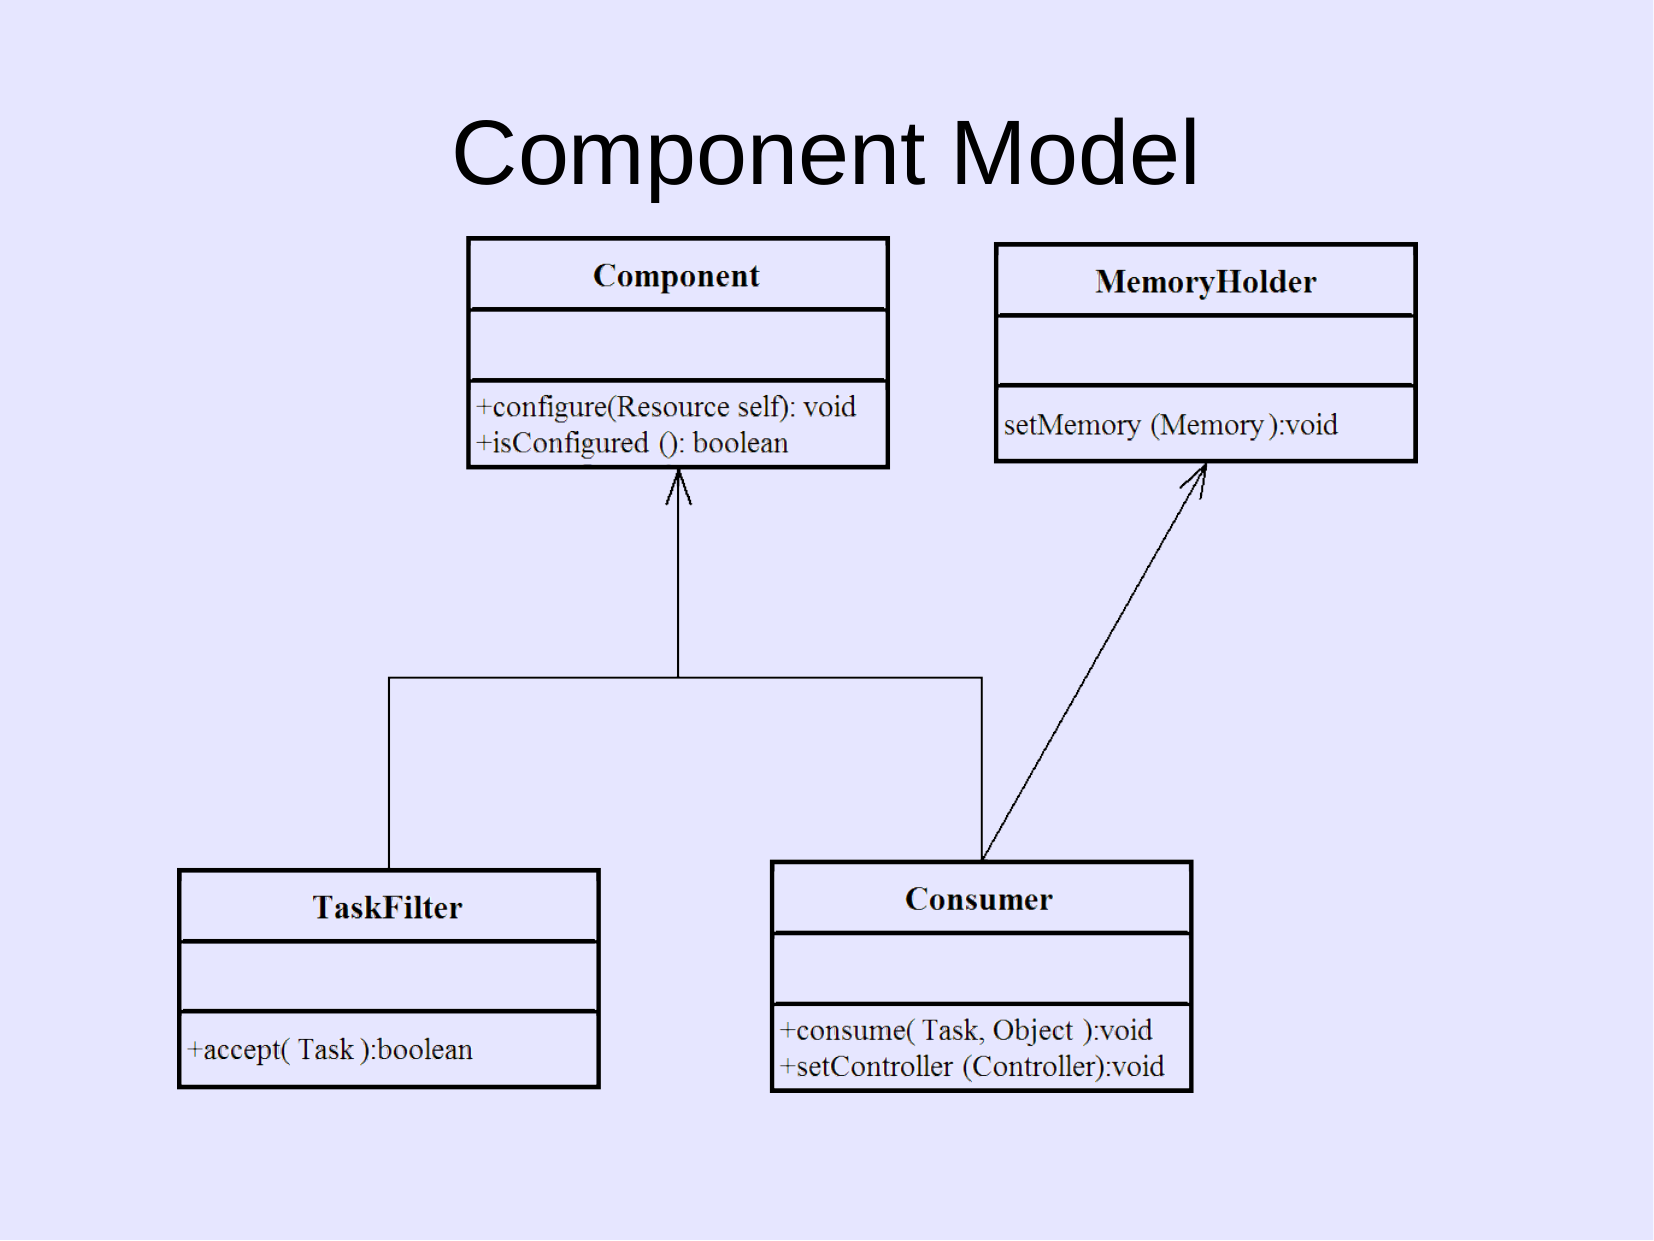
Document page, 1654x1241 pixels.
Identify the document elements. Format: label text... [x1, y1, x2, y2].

title Component Model [82, 49, 1571, 257]
picture [177, 236, 1418, 1093]
